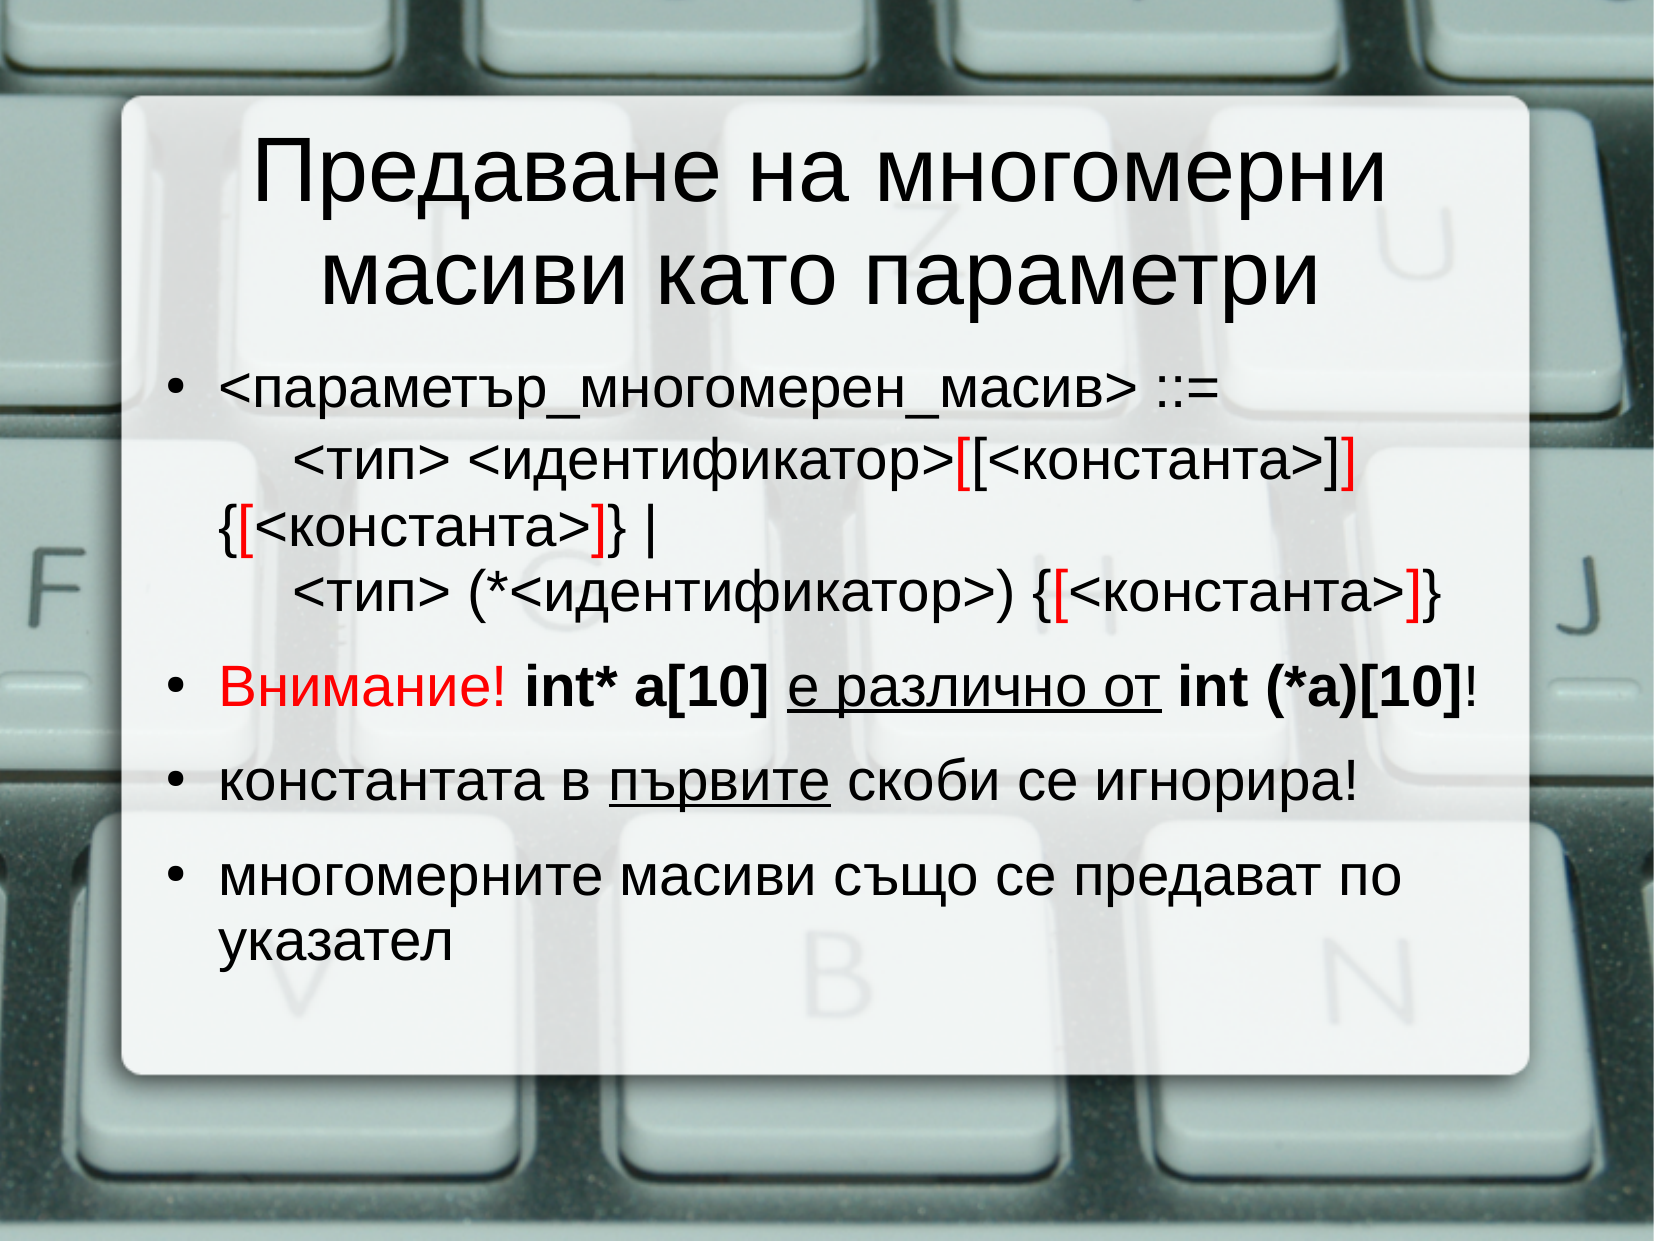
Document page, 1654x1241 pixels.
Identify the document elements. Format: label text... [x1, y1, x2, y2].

picture [0, 0, 1654, 1241]
title Предаване на многомерни масиви като параметри [135, 117, 1506, 325]
list <параметър_многомерен_масив> ::= <тип> <идентификатор>[[<константа>]] {[<константа>]} | <тип> (*<идентификатор>) {[<константа>]} Внимание! int* a[10] е различно от int (*a)[10]! константата в първите скоби се игнорира! многомерните масиви също се предават по указател [147, 354, 1506, 1074]
